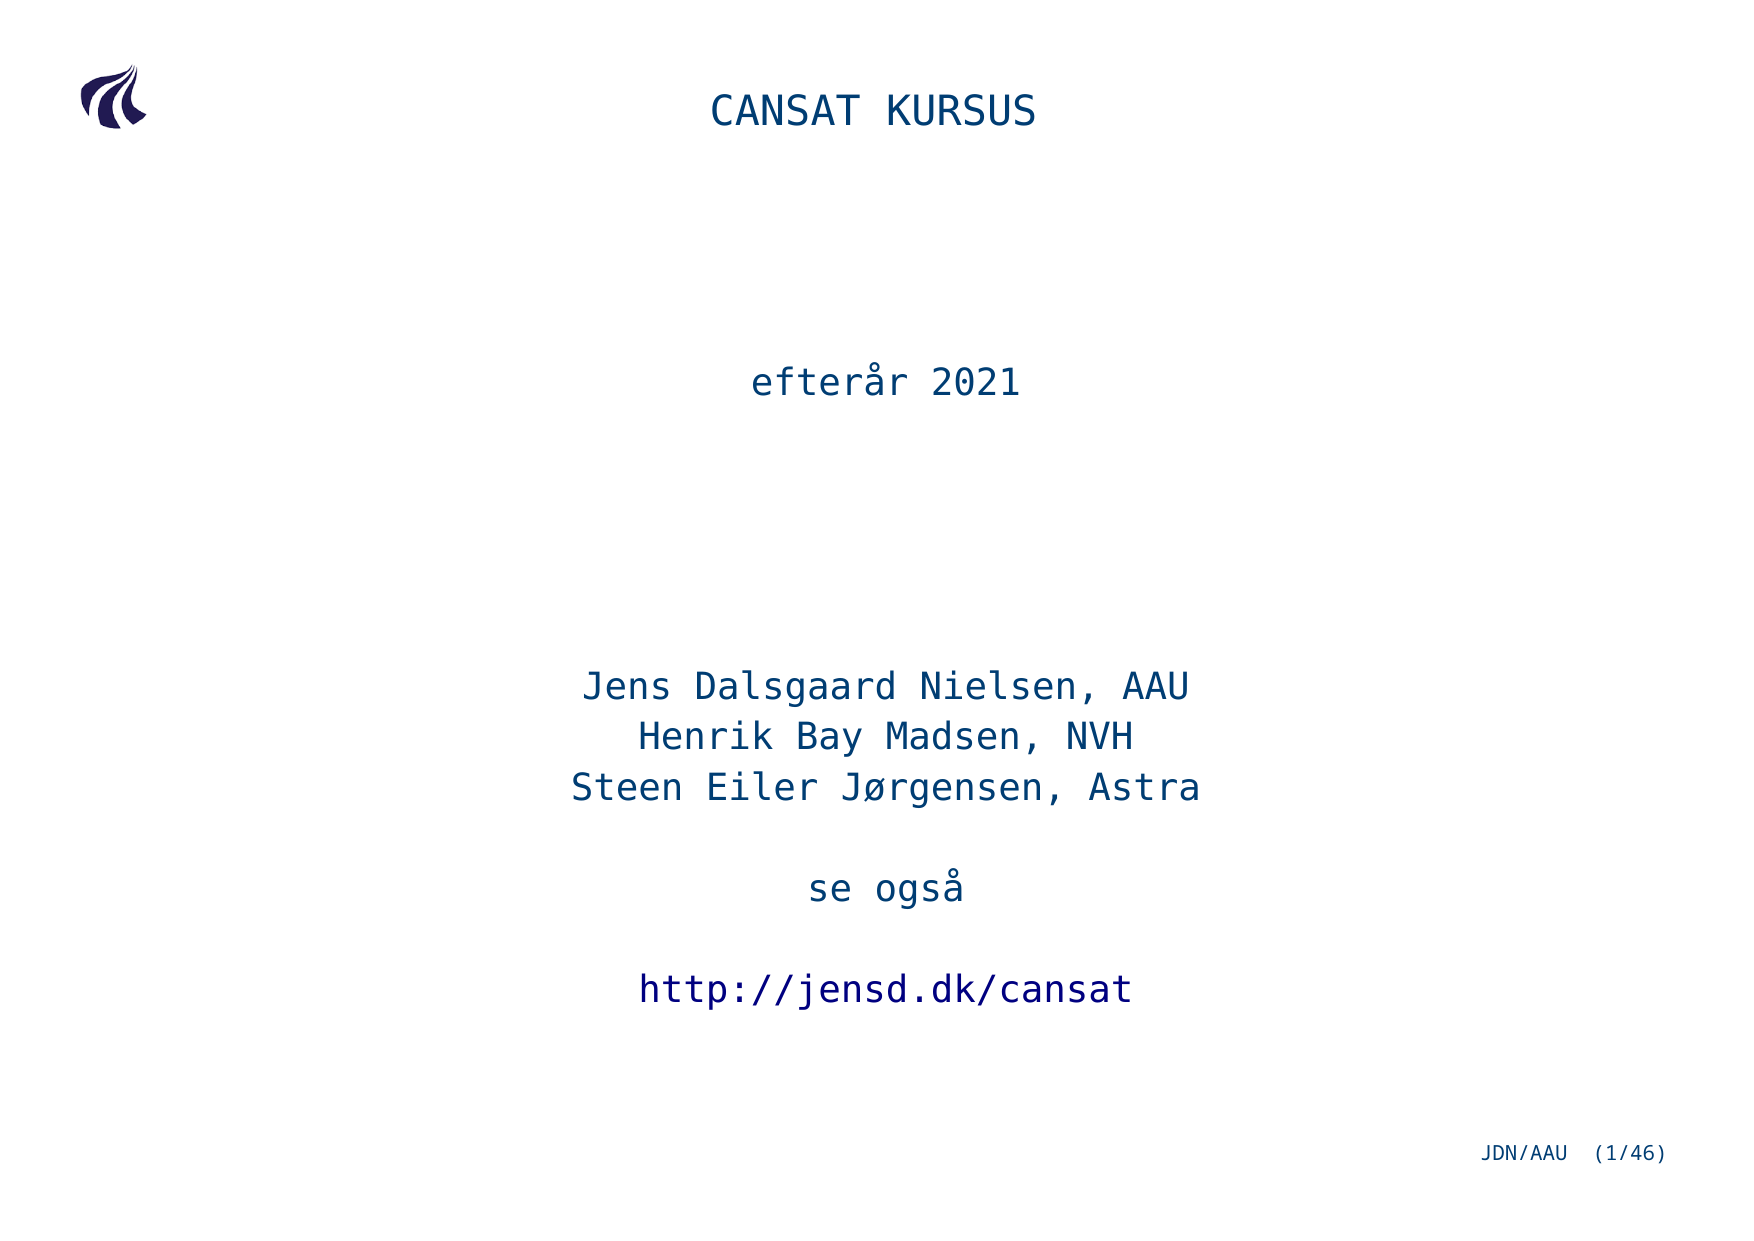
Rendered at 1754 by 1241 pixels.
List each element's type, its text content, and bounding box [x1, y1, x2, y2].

title CANSAT KURSUS [175, 82, 1573, 141]
picture [76, 60, 151, 131]
list efterår 2021 Jens Dalsgaard Nielsen, AAU Henrik Bay Madsen, NVH Steen Eiler Jørgensen, Astra se også http://jensd.dk/cansat [148, 209, 1606, 1114]
